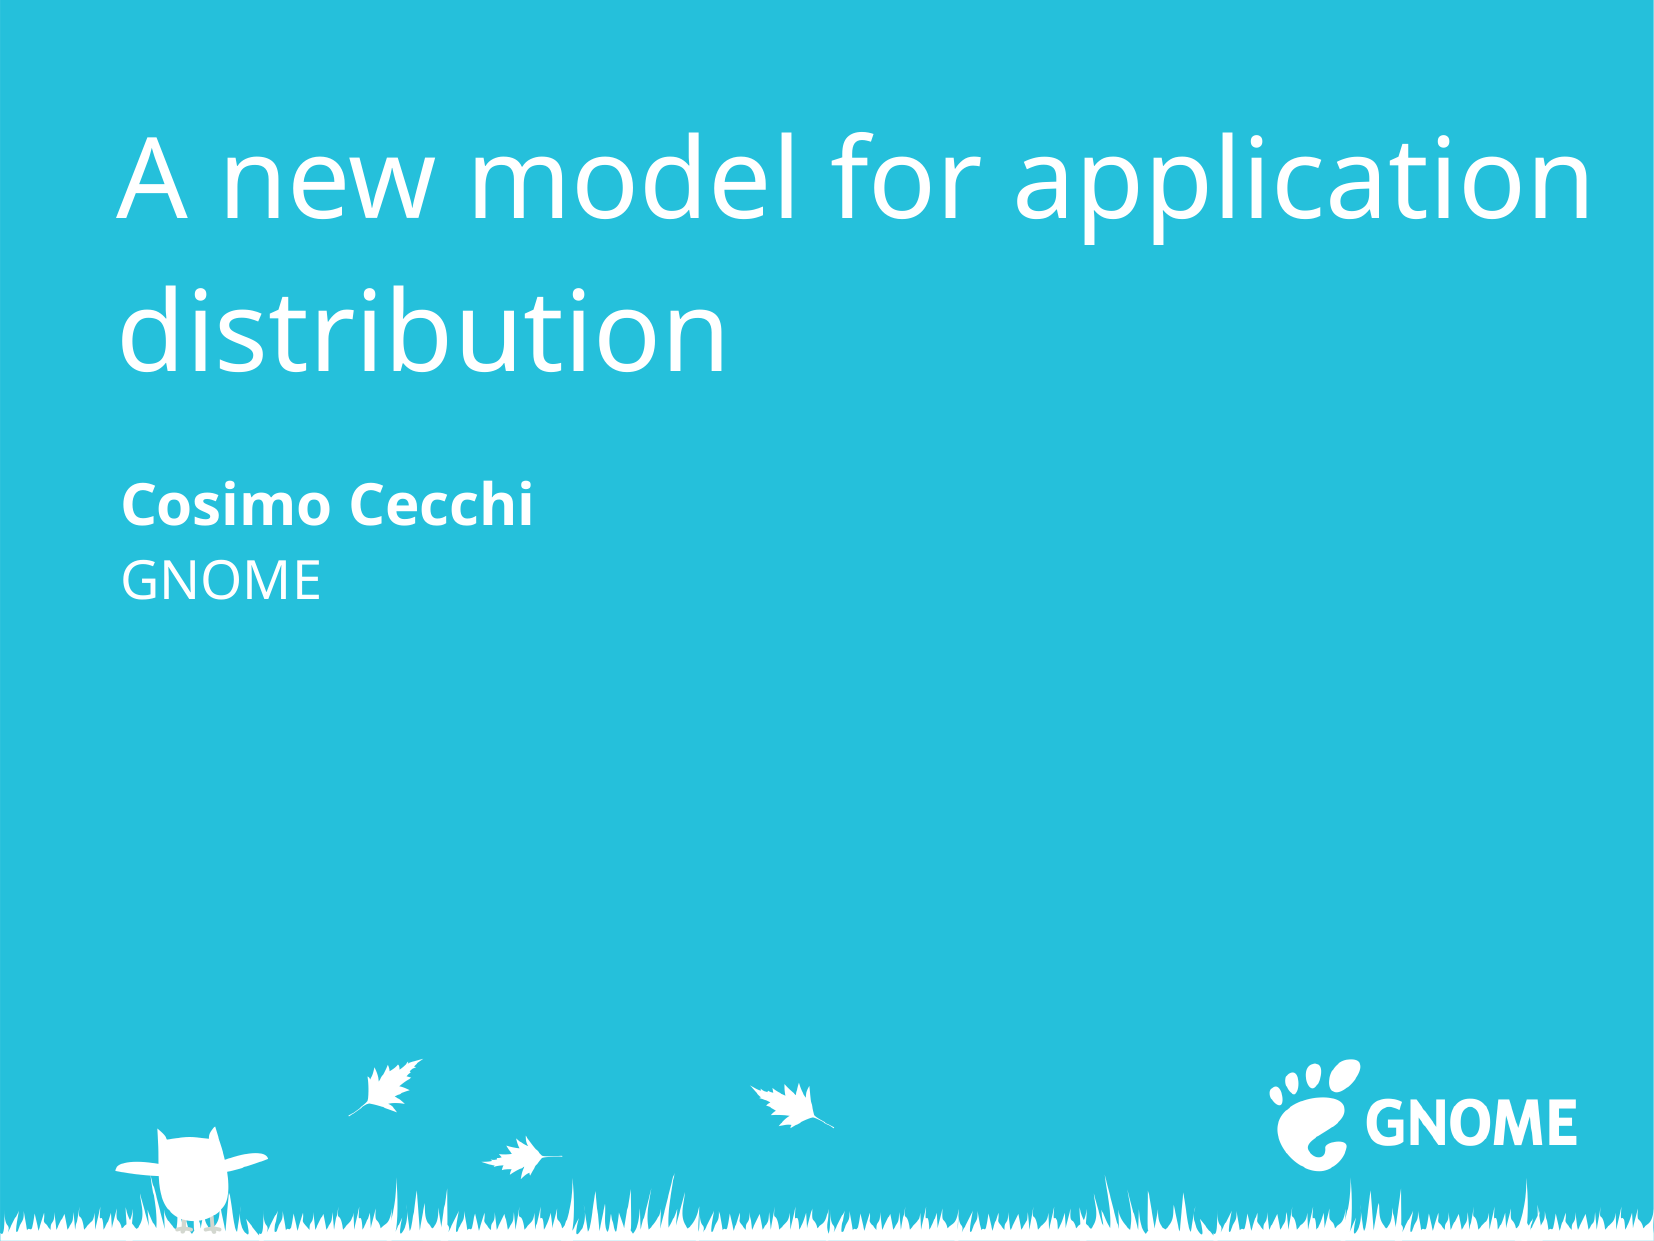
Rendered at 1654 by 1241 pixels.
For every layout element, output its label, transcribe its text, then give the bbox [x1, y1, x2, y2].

picture [0, 0, 1654, 1241]
text_box GNOME [120, 548, 1609, 609]
title A new model for application distribution [116, 127, 1606, 376]
subtitle Cosimo Cecchi [120, 470, 1609, 535]
